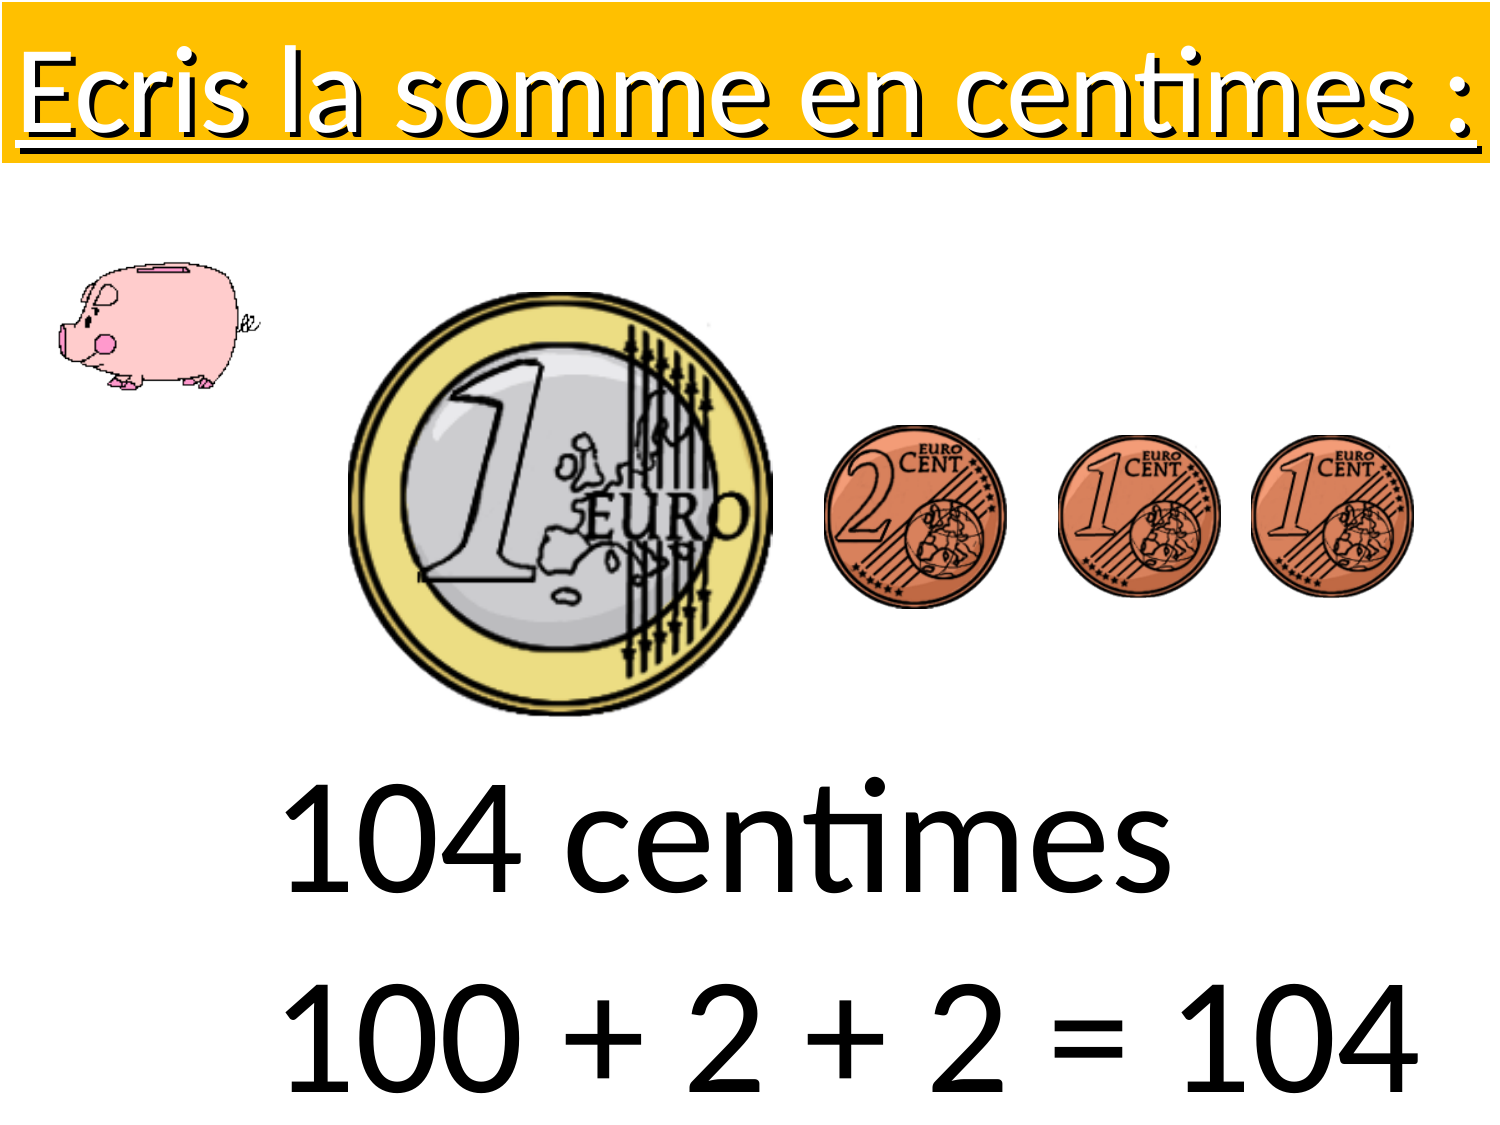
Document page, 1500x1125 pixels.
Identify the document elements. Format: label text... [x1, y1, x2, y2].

picture [348, 292, 773, 718]
picture [1058, 435, 1221, 599]
text_box Ecris la somme en centimes : [0, 0, 1492, 165]
text_box 104 centimes 100 + 2 + 2 = 104 [256, 718, 1438, 1125]
picture [824, 425, 1007, 609]
picture [1251, 435, 1414, 599]
picture [32, 151, 283, 394]
